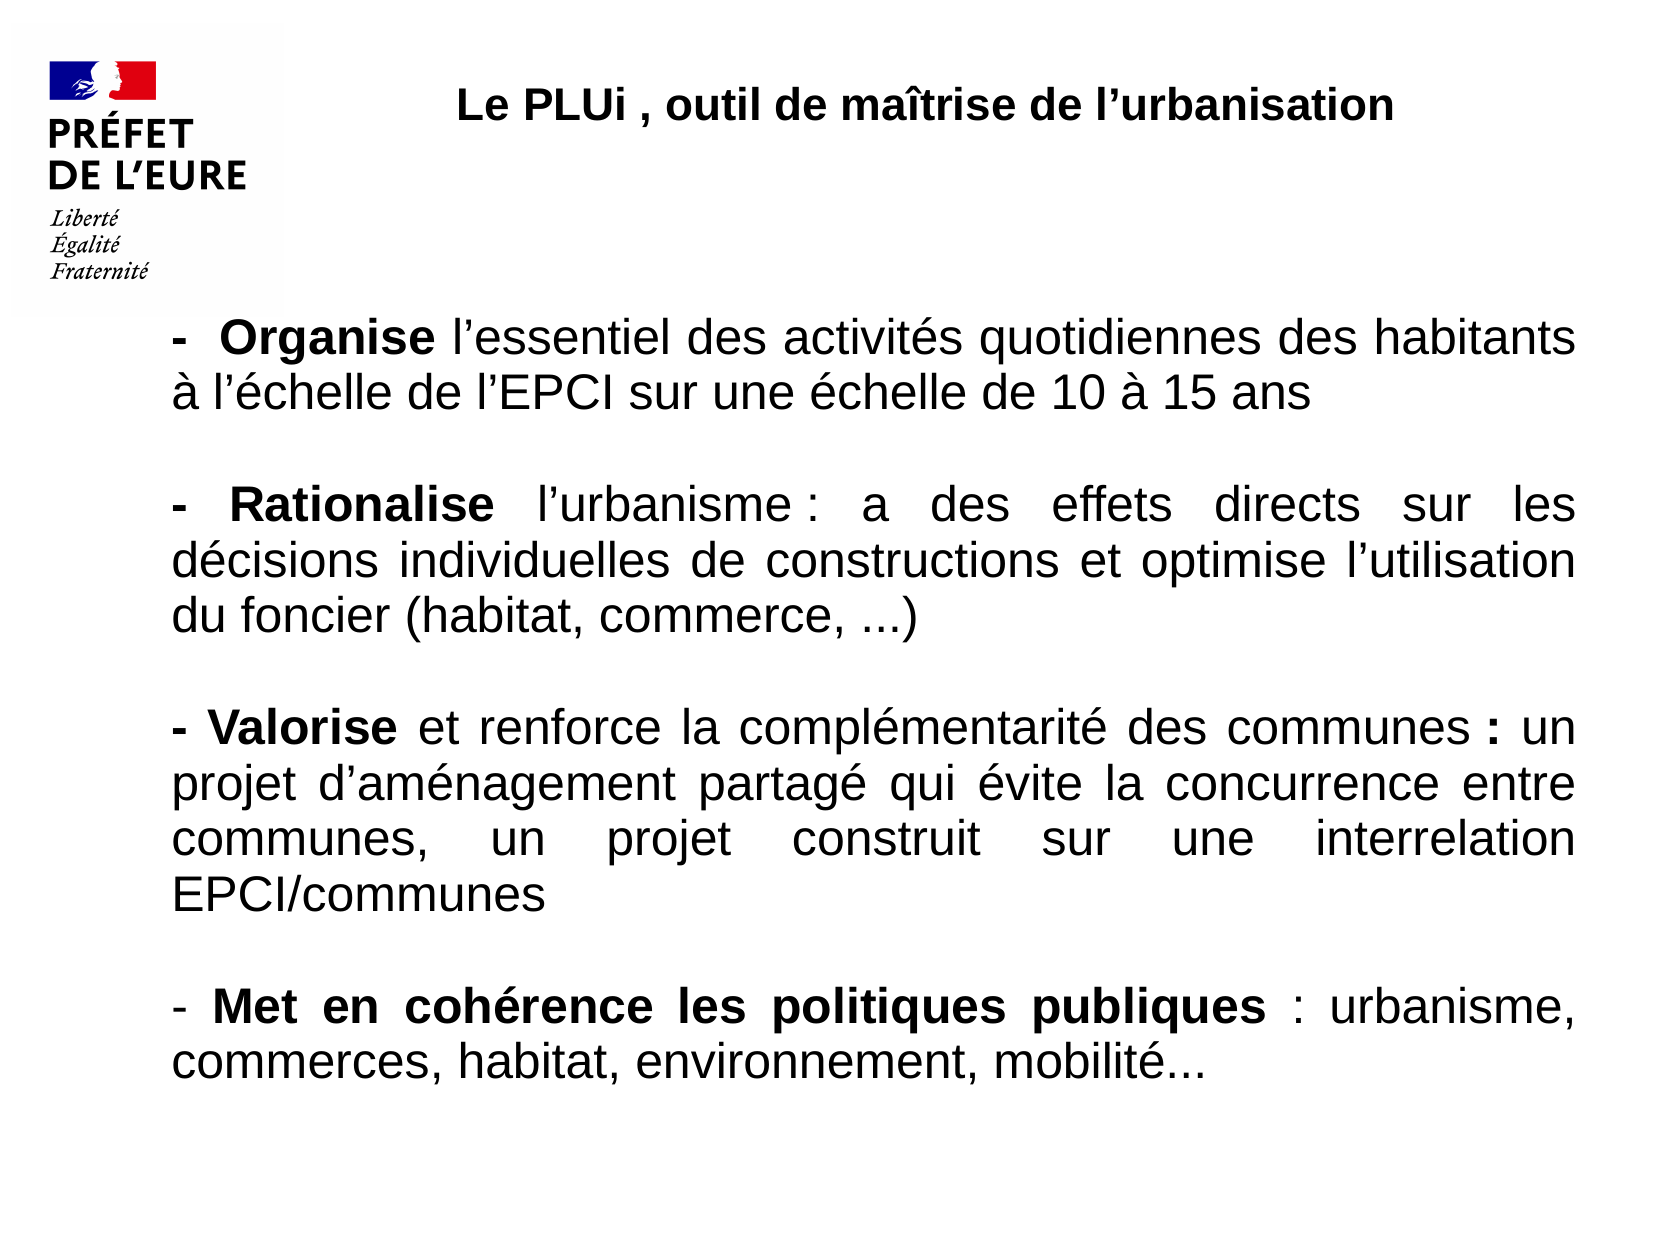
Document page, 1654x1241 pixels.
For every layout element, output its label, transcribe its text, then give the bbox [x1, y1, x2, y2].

text_box - Organise l’essentiel des activités quotidiennes des habitants à l’échelle de l’EPCI sur une échelle de 10 à 15 ans - Rationalise l’urbanisme : a des effets directs sur les décisions individuelles de constructions et optimise l’utilisation du foncier (habitat, commerce, ...) - Valorise et renforce la complémentarité des communes : un projet d’aménagement partagé qui évite la concurrence entre communes, un projet construit sur une interrelation EPCI/communes - Met en cohérence les politiques publiques : urbanisme, commerces, habitat, environnement, mobilité... [153, 200, 1595, 1212]
picture [11, 23, 284, 317]
text_box Le PLUi , outil de maîtrise de l’urbanisation [318, 71, 1548, 189]
